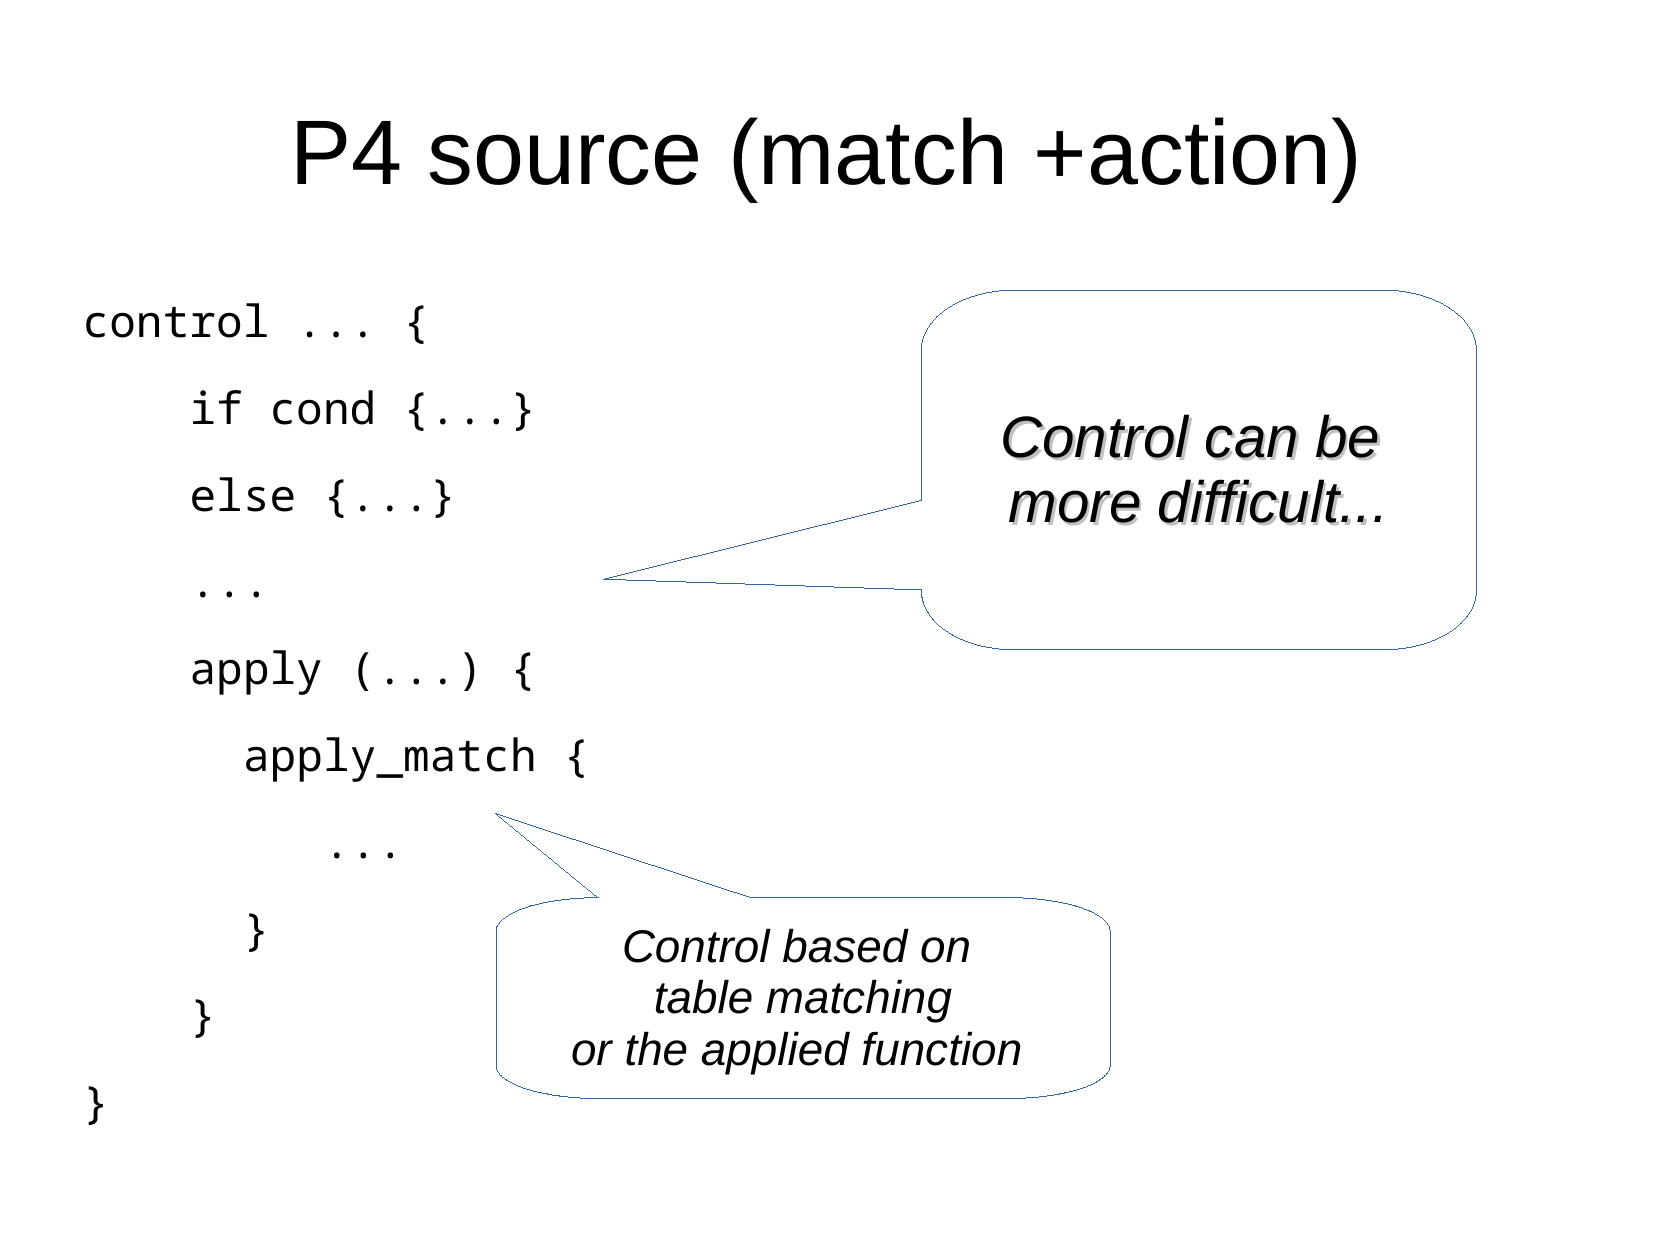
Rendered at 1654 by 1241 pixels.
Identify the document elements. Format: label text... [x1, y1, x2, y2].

text_box Control based on table matching or the applied function [495, 813, 1111, 1099]
title P4 source (match +action) [82, 49, 1571, 257]
list control ... { if cond {...} else {...} ... apply (...) { apply_match { ... } } } [82, 290, 1571, 1134]
text_box Control can be more difficult... [603, 290, 1477, 650]
